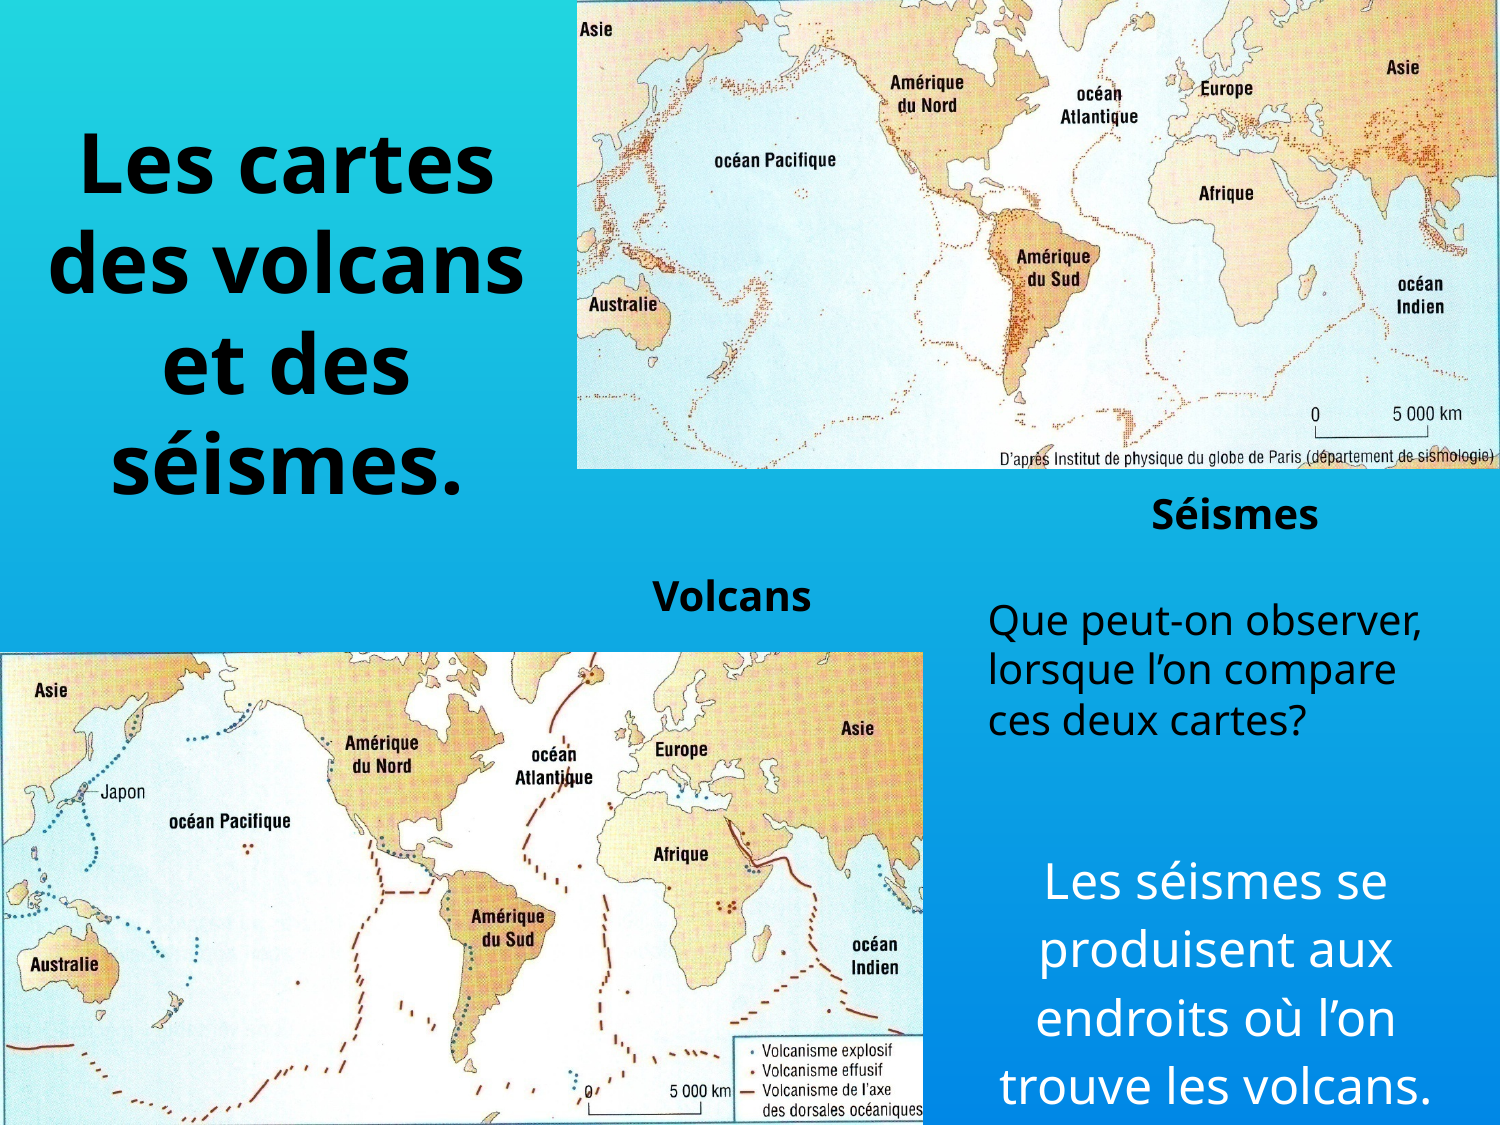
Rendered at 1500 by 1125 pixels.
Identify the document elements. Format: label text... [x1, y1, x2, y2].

title Les cartes des volcans et des séismes. [23, 70, 551, 551]
text_box Que peut-on observer, lorsque l’on compare ces deux cartes? [972, 585, 1461, 751]
picture [577, 0, 1500, 469]
text_box Séismes [1136, 480, 1475, 546]
text_box Les séismes se produisent aux endroits où l’on trouve les volcans. [956, 838, 1477, 1111]
text_box Volcans [637, 562, 863, 628]
picture [0, 653, 923, 1125]
